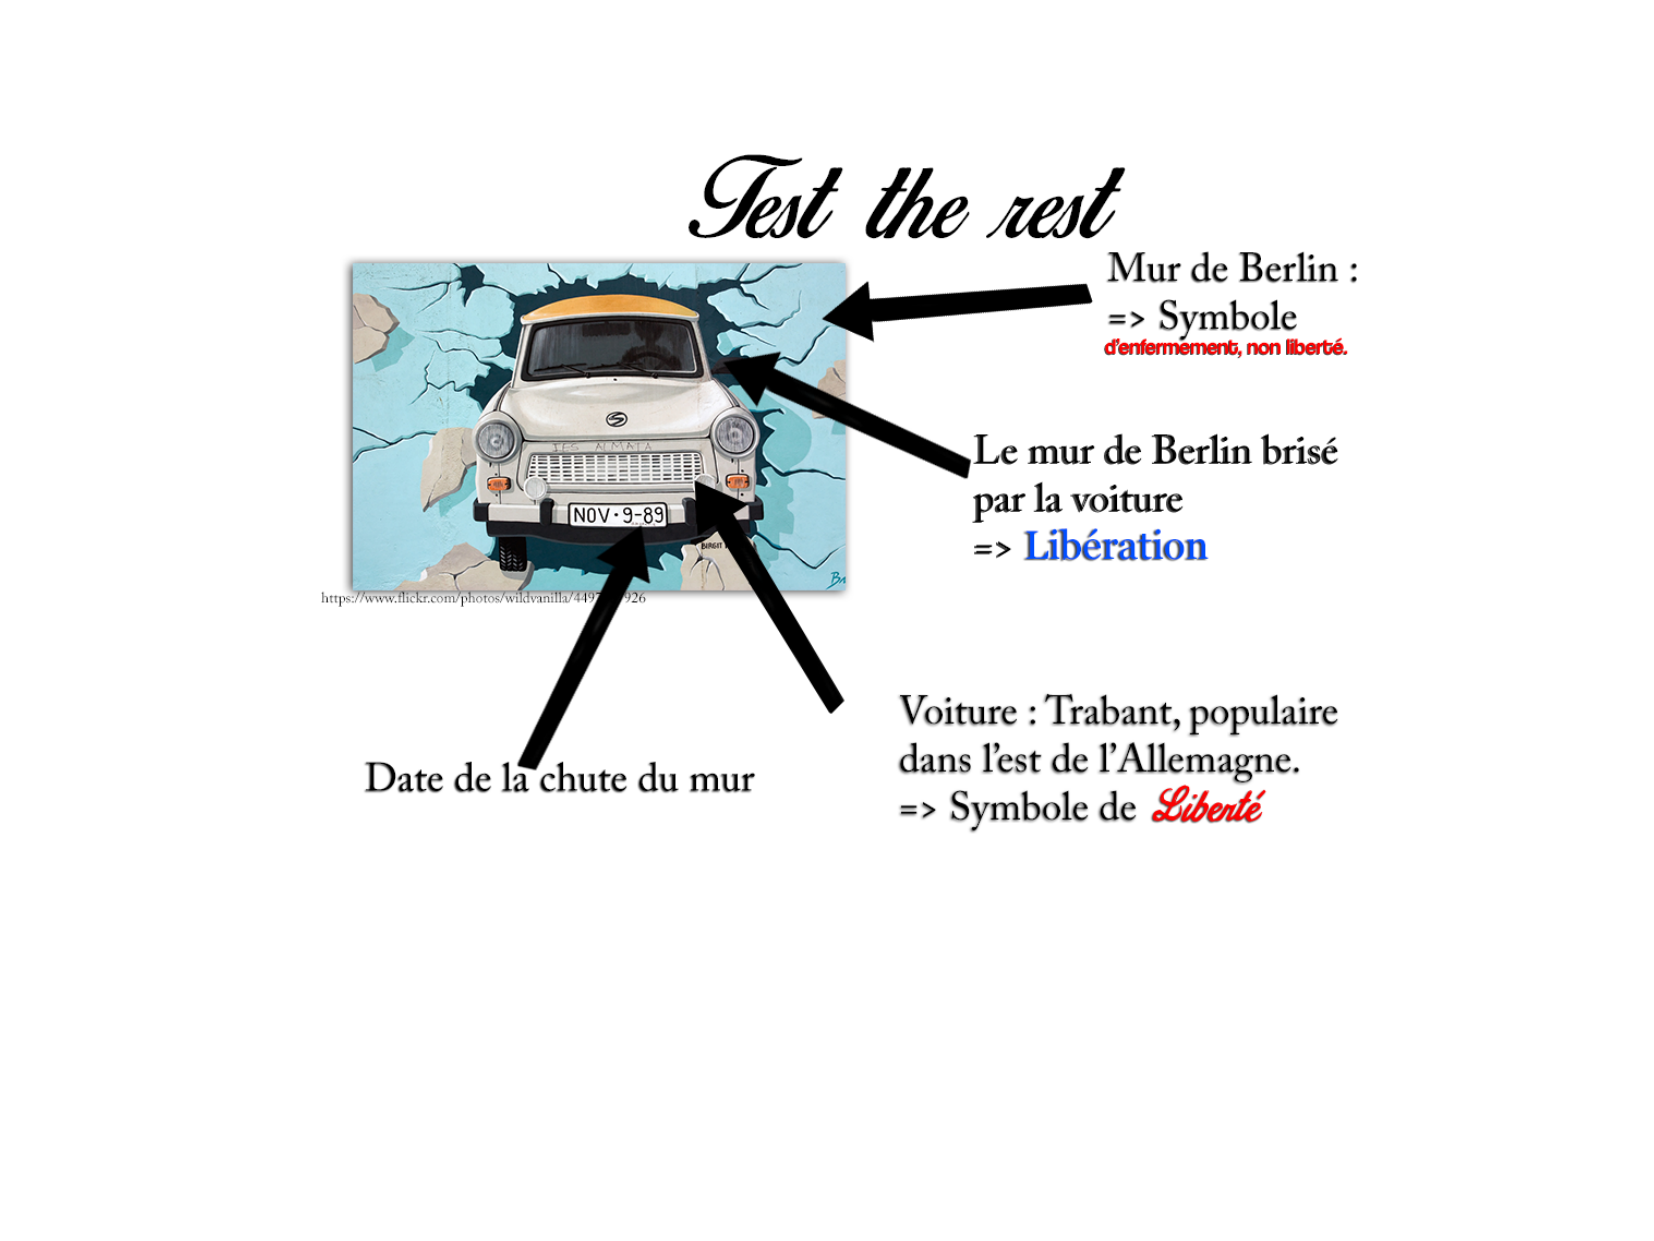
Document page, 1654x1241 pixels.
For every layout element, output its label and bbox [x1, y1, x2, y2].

picture [307, 128, 1430, 969]
